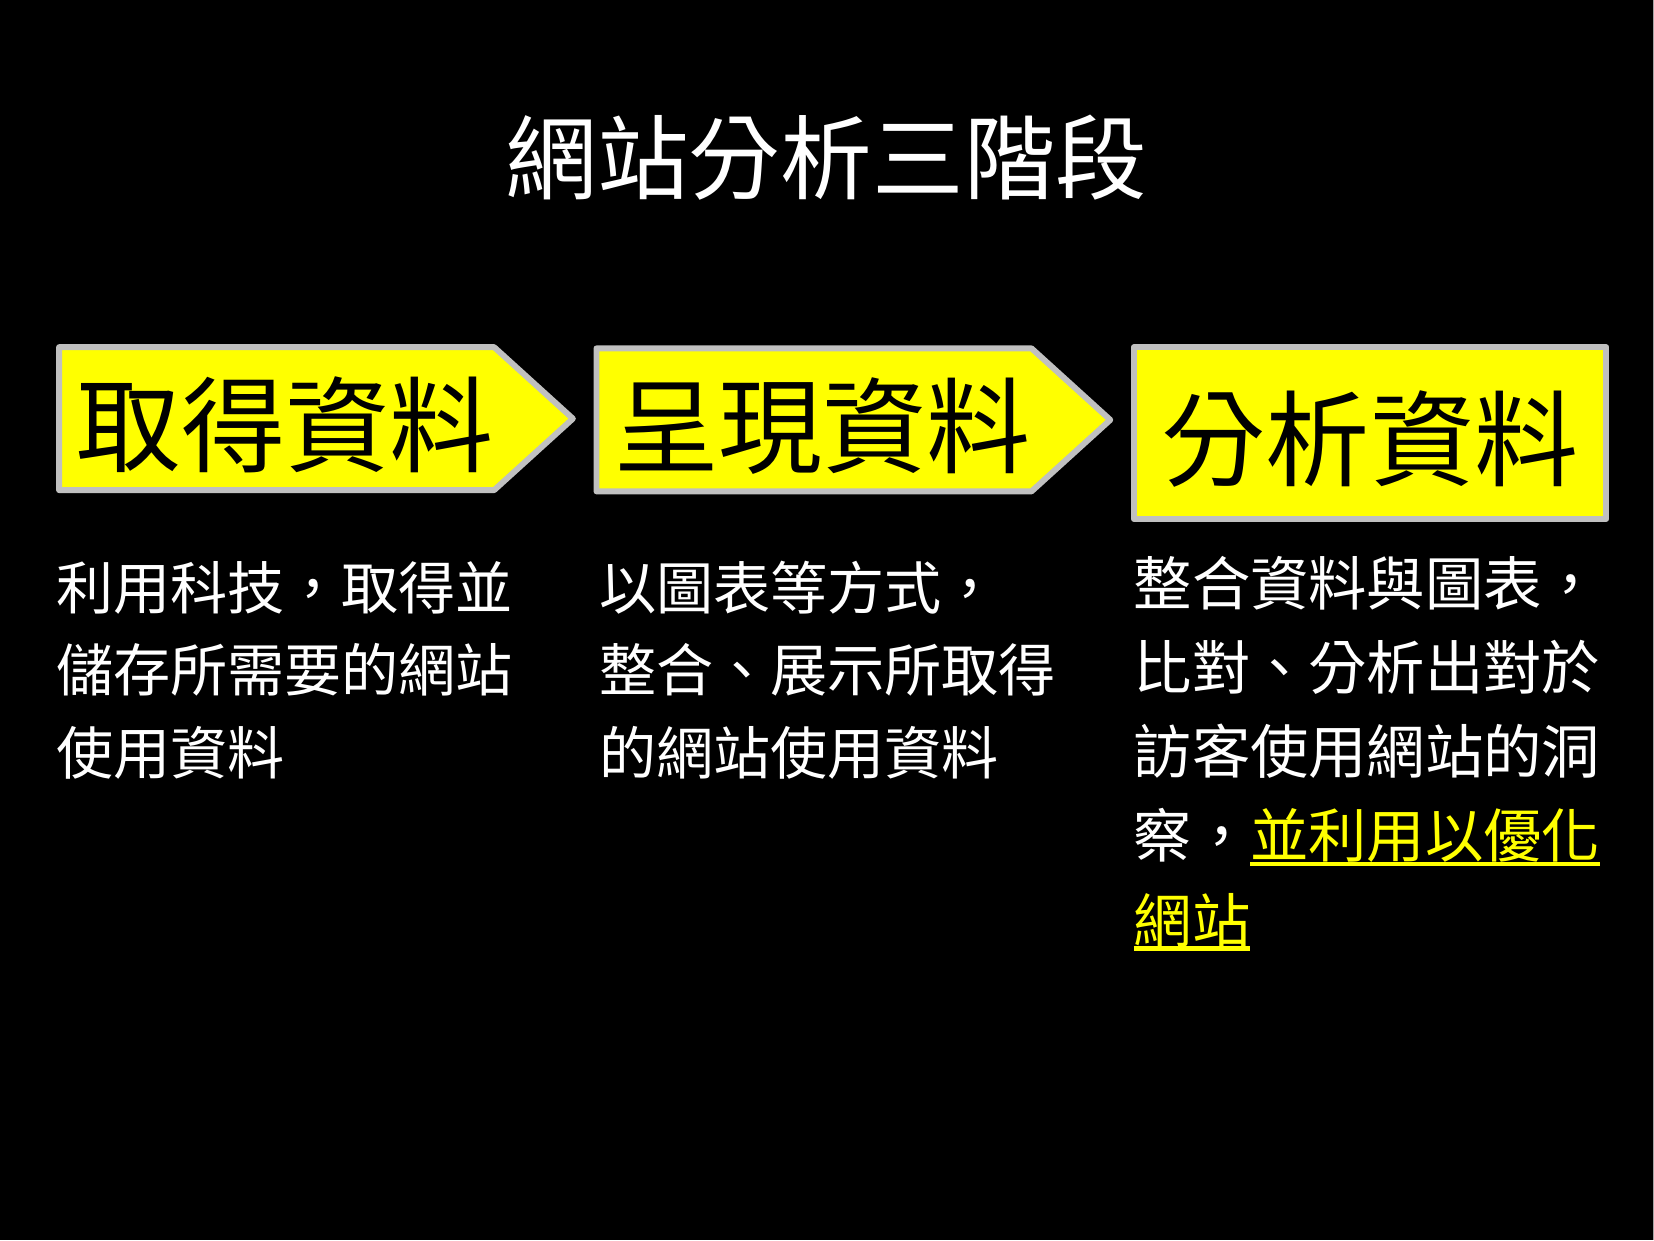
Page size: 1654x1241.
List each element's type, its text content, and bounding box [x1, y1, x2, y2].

text_box 呈現資料 [596, 348, 1111, 492]
text_box 利用科技，取得並儲存所需要的網站使用資料 [56, 543, 532, 792]
text_box 分析資料 [1133, 347, 1607, 491]
title 網站分析三階段 [82, 49, 1571, 257]
text_box 整合資料與圖表，比對、分析出對於訪客使用網站的洞察，並利用以優化網站 [1133, 537, 1610, 981]
text_box 以圖表等方式， 整合、展示所取得的網站使用資料 [599, 543, 1075, 792]
text_box 取得資料 [59, 347, 573, 491]
